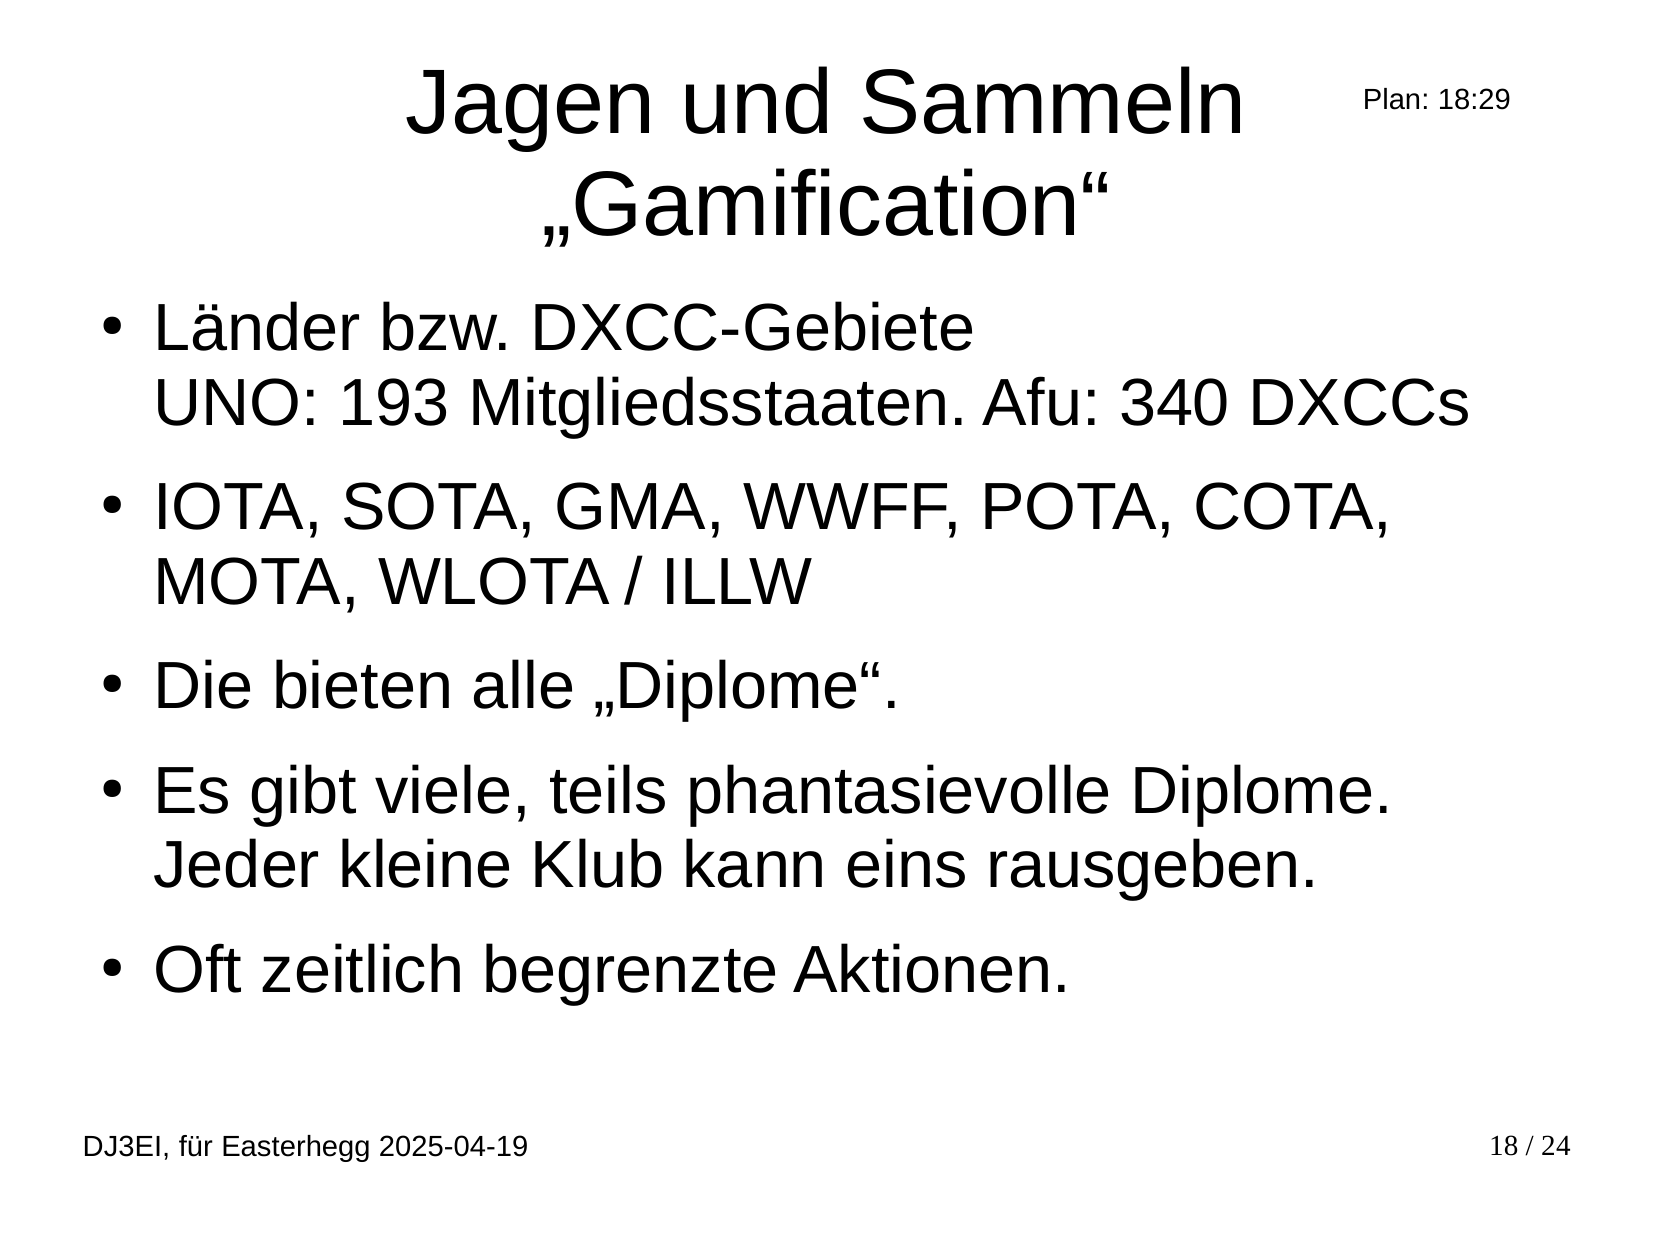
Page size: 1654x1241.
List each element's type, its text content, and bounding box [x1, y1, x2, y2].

title Jagen und Sammeln „Gamification“ [82, 49, 1571, 257]
list Länder bzw. DXCC-Gebiete UNO: 193 Mitgliedsstaaten. Afu: 340 DXCCs IOTA, SOTA, GMA, WWFF, POTA, COTA, MOTA, WLOTA / ILLW Die bieten alle „Diplome“. Es gibt viele, teils phantasievolle Diplome. Jeder kleine Klub kann eins rausgeben. Oft zeitlich begrenzte Aktionen. [82, 290, 1571, 1075]
text_box Plan: 18:29 [1348, 75, 1527, 123]
